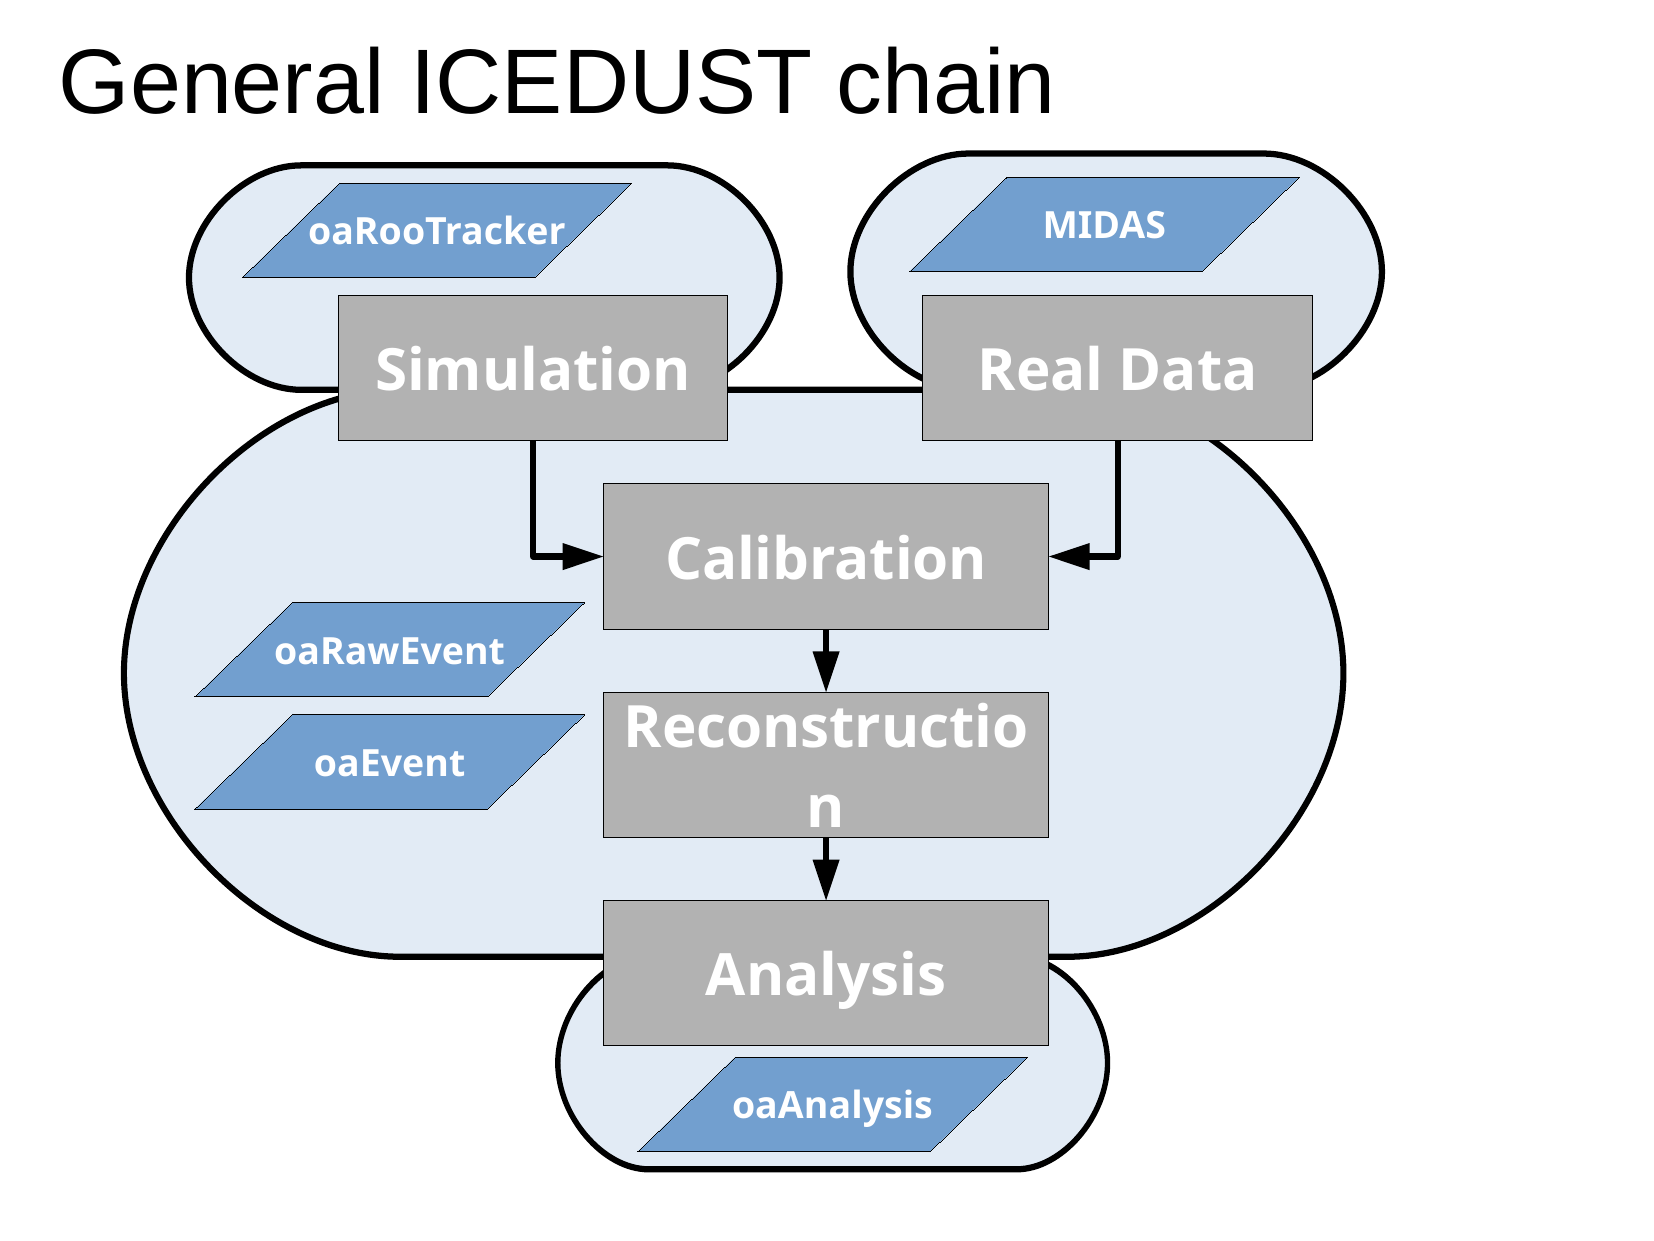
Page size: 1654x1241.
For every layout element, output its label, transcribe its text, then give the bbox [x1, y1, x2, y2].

text_box oaEvent [194, 714, 585, 810]
text_box Reconstruction [603, 692, 1049, 838]
text_box oaRawEvent [194, 602, 585, 697]
text_box [536, 386, 1115, 556]
title General ICEDUST chain [59, 9, 1290, 154]
text_box oaRooTracker [242, 183, 632, 278]
text_box Simulation [338, 295, 728, 441]
text_box oaAnalysis [637, 1057, 1028, 1152]
text_box Calibration [603, 483, 1049, 630]
text_box [120, 395, 825, 960]
text_box [555, 961, 1111, 1173]
text_box Analysis [603, 900, 1049, 1046]
text_box Real Data [922, 295, 1313, 441]
text_box [850, 154, 1382, 379]
text_box [827, 441, 1347, 960]
text_box [188, 165, 780, 390]
text_box MIDAS [909, 177, 1300, 272]
